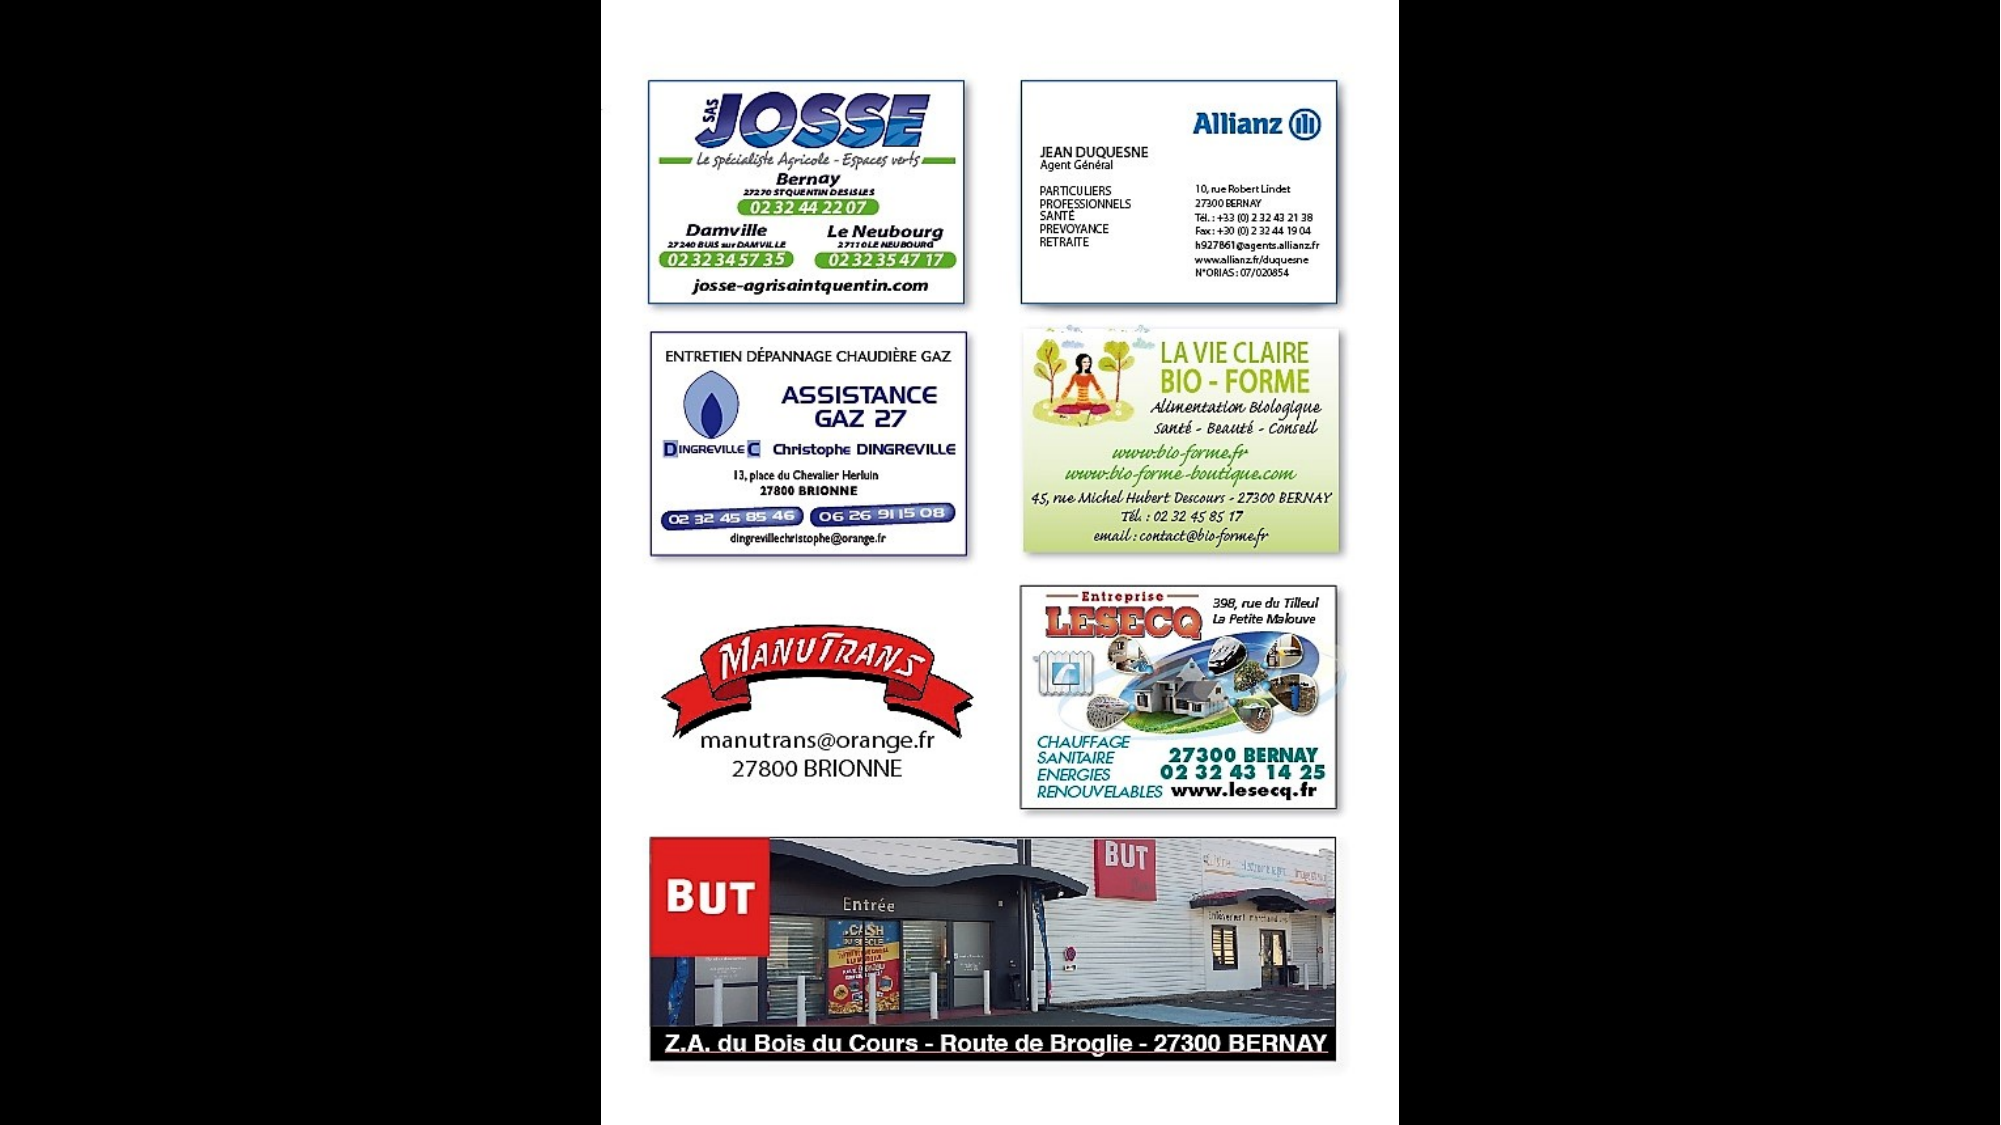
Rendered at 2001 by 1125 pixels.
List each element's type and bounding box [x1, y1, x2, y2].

picture [601, 0, 1399, 1125]
